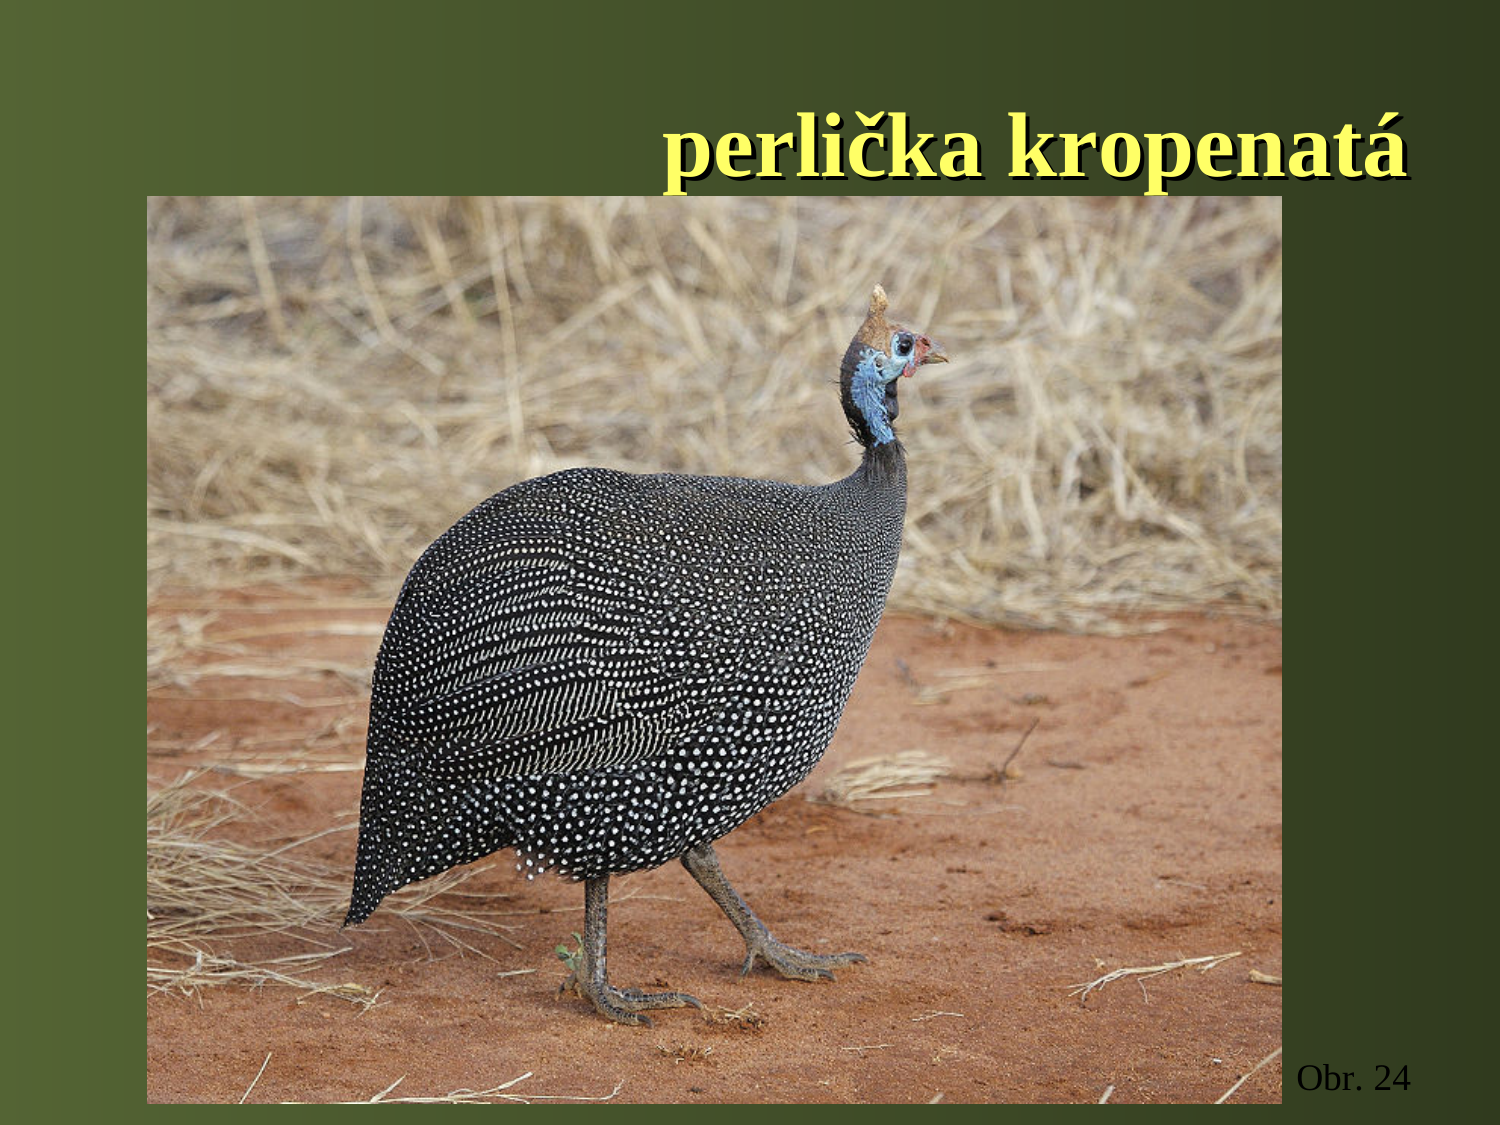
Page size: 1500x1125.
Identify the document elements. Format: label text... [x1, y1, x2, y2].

title perlička kropenatá [75, 45, 1426, 234]
picture [147, 196, 1282, 1104]
text_box Obr. 24 [1281, 1044, 1447, 1106]
